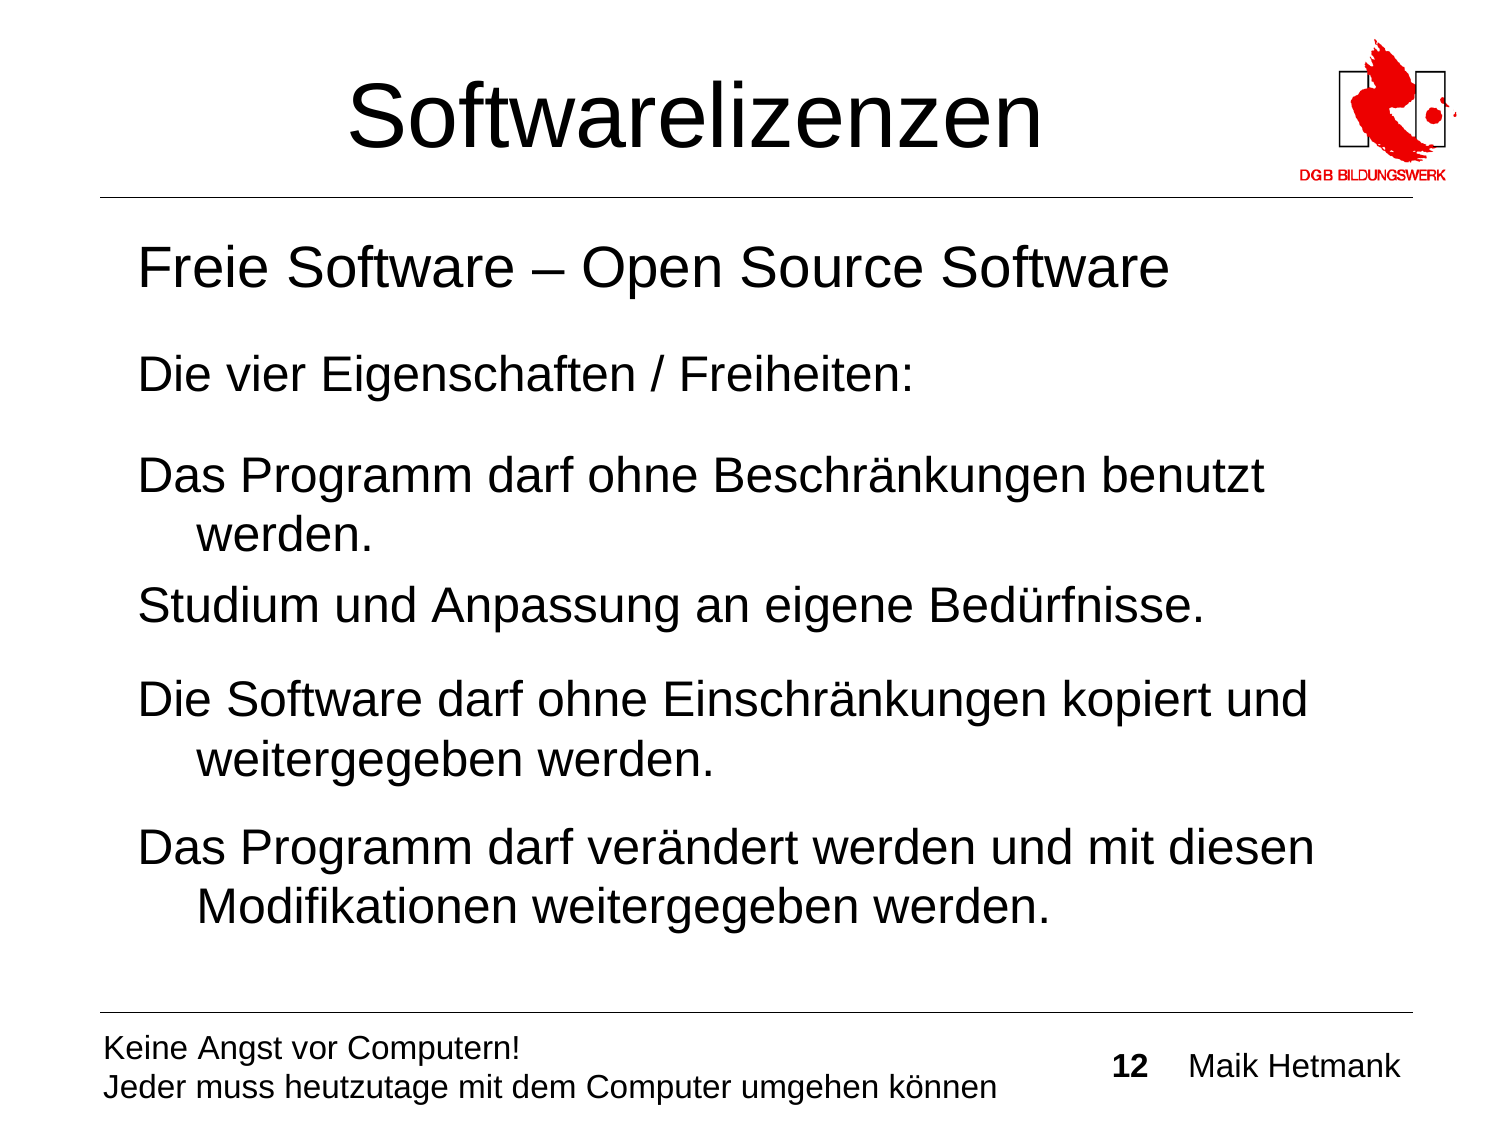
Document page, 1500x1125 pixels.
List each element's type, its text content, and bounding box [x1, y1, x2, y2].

text_box Die Software darf ohne Einschränkungen kopiert und weitergegeben werden. [137, 667, 1407, 783]
text_box Die vier Eigenschaften / Freiheiten: [137, 342, 1407, 403]
title Softwarelizenzen [87, 49, 1305, 175]
text_box Studium und Anpassung an eigene Bedürfnisse. [137, 572, 1407, 633]
text_box Freie Software – Open Source Software [137, 230, 1407, 316]
picture [1299, 37, 1457, 181]
text_box Das Programm darf ohne Beschränkungen benutzt werden. [137, 442, 1407, 559]
text_box Das Programm darf verändert werden und mit diesen Modifikationen weitergegeben werden. [137, 815, 1407, 931]
